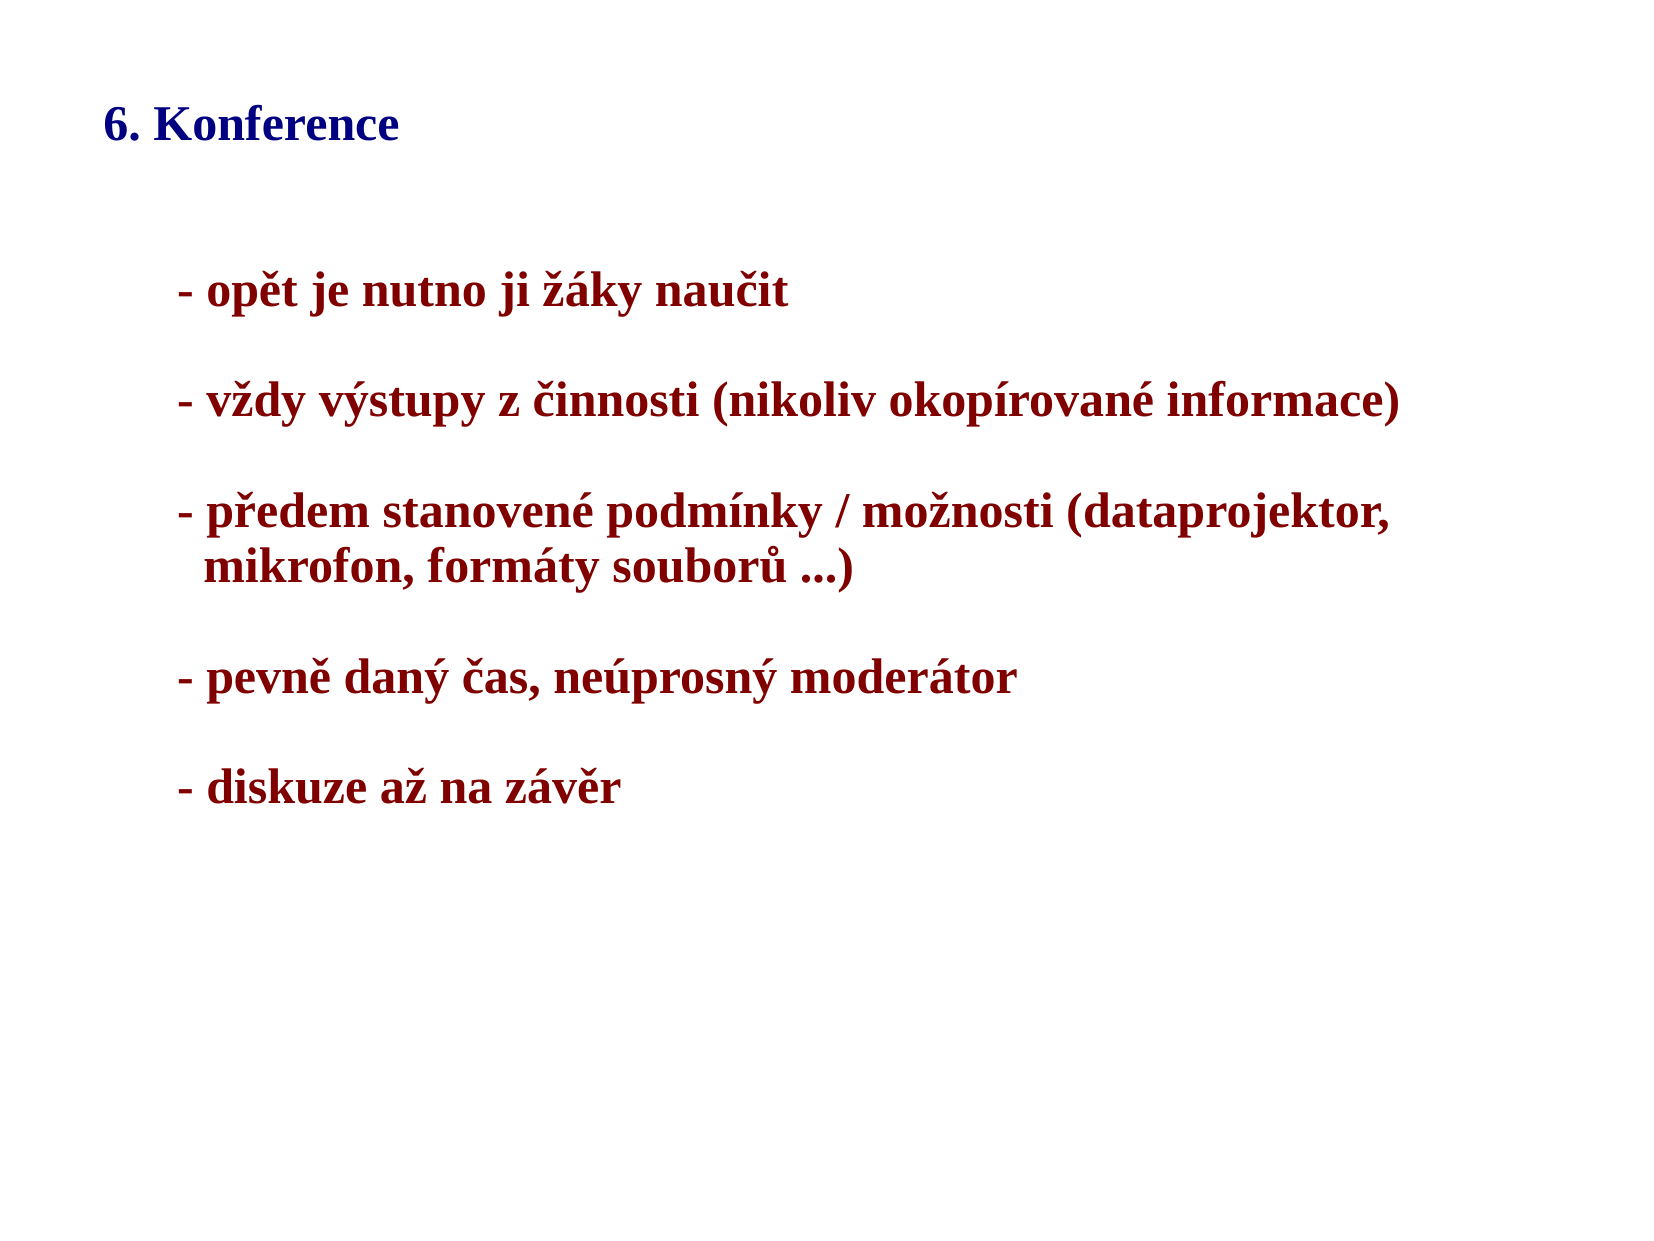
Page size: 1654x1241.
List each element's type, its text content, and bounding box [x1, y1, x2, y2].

text_box 6. Konference - opět je nutno ji žáky naučit - vždy výstupy z činnosti (nikoliv okopírované informace) - předem stanovené podmínky / možnosti (dataprojektor, mikrofon, formáty souborů ...) - pevně daný čas, neúprosný moderátor - diskuze až na závěr [88, 88, 1419, 895]
